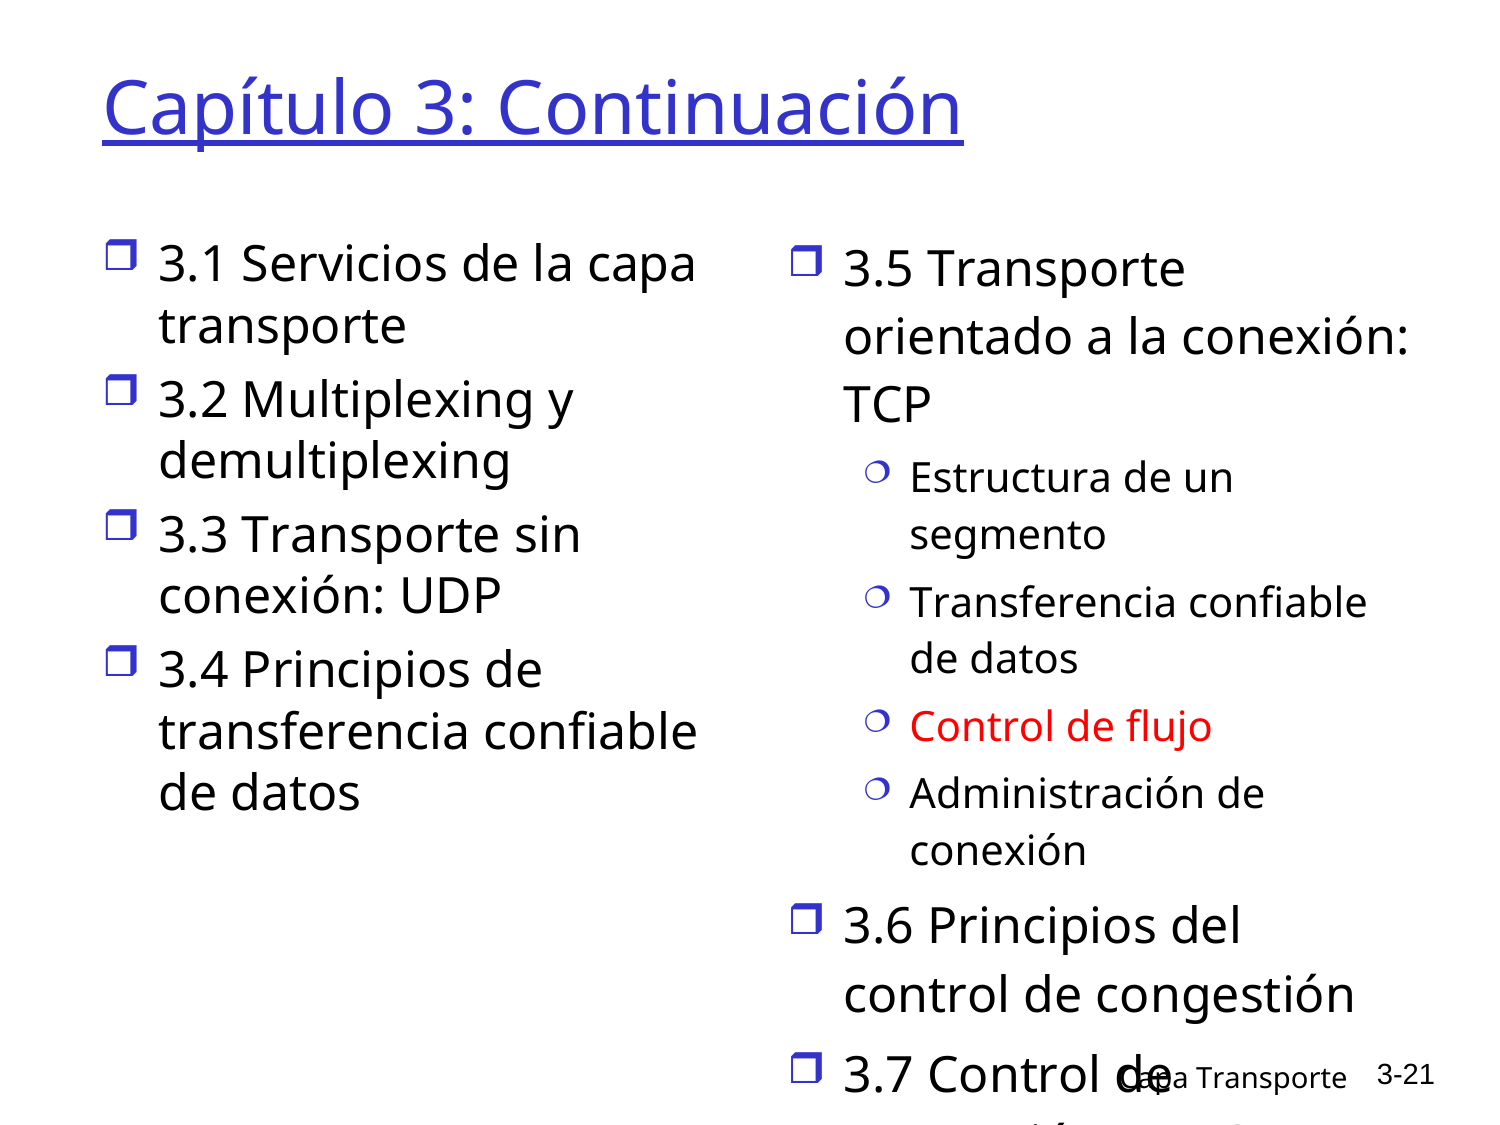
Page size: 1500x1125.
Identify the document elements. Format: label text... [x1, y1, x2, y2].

list 3.1 Servicios de la capa transporte 3.2 Multiplexing y demultiplexing 3.3 Transporte sin conexión: UDP 3.4 Principios de transferencia confiable de datos [87, 224, 741, 983]
title Capítulo 3: Continuación [87, 15, 1426, 196]
list 3.5 Transporte orientado a la conexión: TCP Estructura de un segmento Transferencia confiable de datos Control de flujo Administración de conexión 3.6 Principios del control de congestión 3.7 Control de congestión en TCP [772, 224, 1426, 1054]
